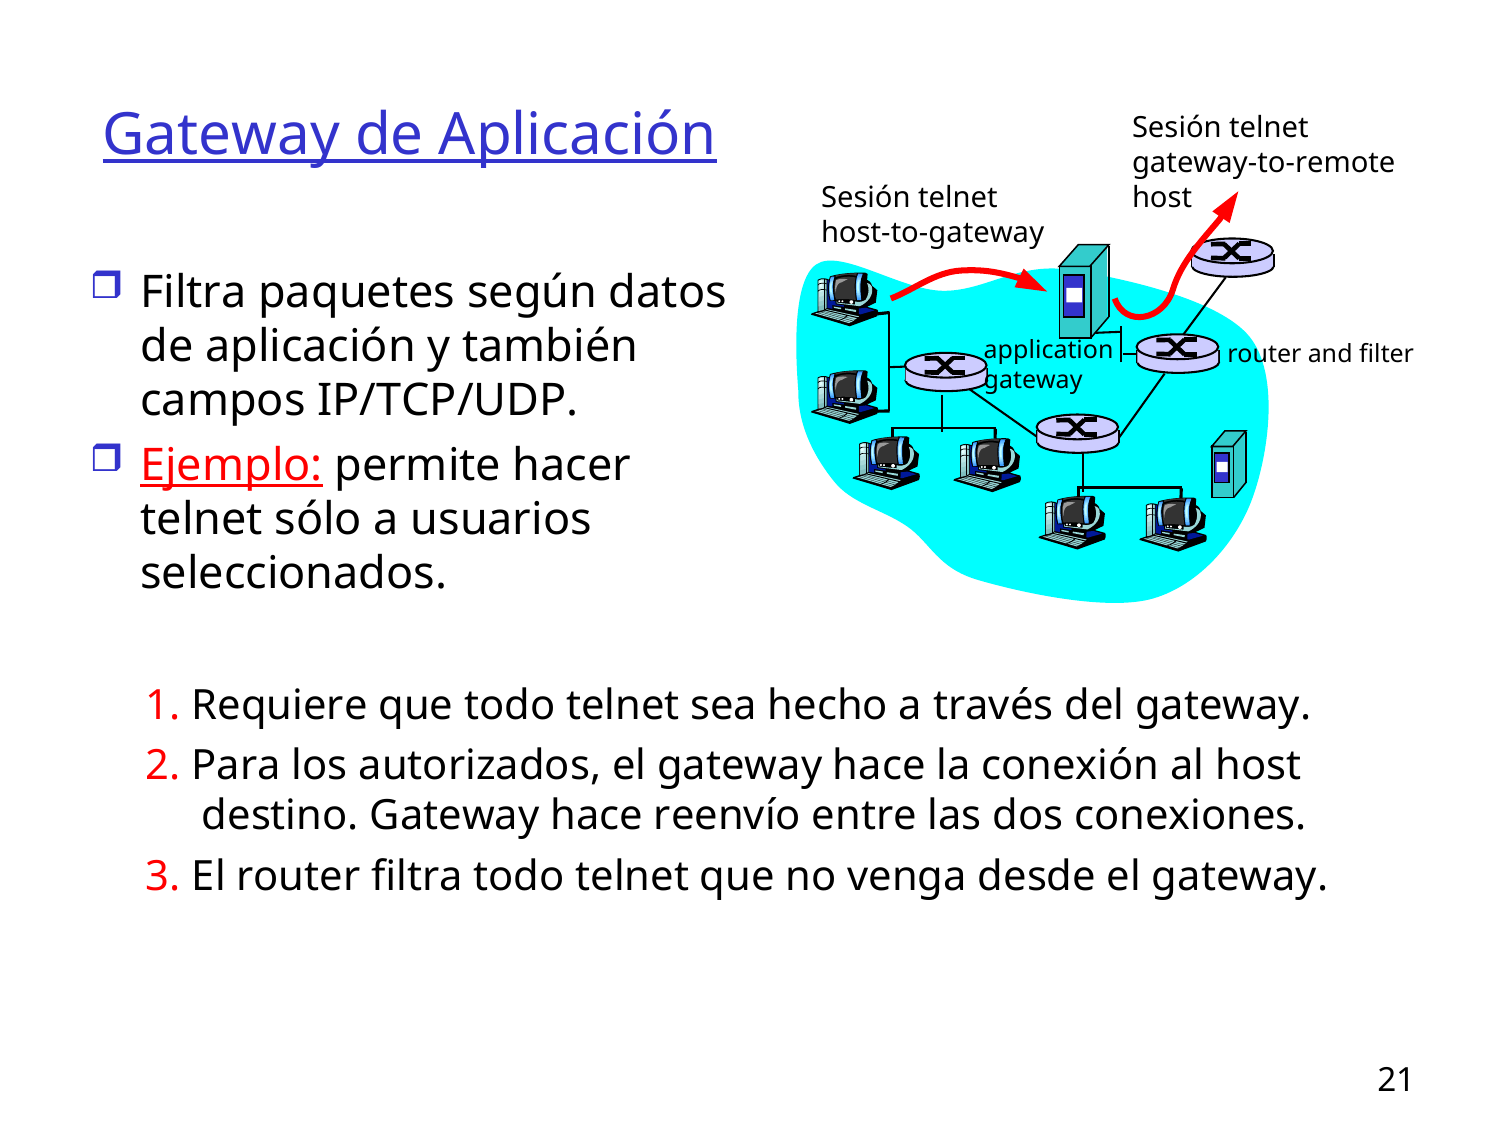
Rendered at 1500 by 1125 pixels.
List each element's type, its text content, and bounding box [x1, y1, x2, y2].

picture [852, 435, 921, 491]
title Gateway de Aplicación [87, 37, 1363, 225]
text_box Sesión telnet host-to-gateway [806, 170, 1060, 257]
picture [953, 437, 1022, 493]
list Filtra paquetes según datos de aplicación y también campos IP/TCP/UDP. Ejemplo: permite hacer telnet sólo a usuarios seleccionados. [74, 255, 754, 623]
picture [810, 369, 880, 424]
text_box application gateway [968, 325, 1129, 402]
picture [810, 272, 880, 327]
picture [1139, 497, 1208, 552]
text_box 1. Requiere que todo telnet sea hecho a través del gateway. 2. Para los autorizados, el gateway hace la conexión al host destino. Gateway hace reenvío entre las dos conexiones. 3. El router filtra todo telnet que no venga desde el gateway. [130, 670, 1385, 997]
text_box Sesión telnet gateway-to-remote host [1117, 100, 1419, 222]
text_box [1192, 238, 1274, 277]
text_box router and filter [1212, 330, 1430, 376]
picture [1038, 495, 1107, 550]
text_box [796, 244, 1269, 603]
